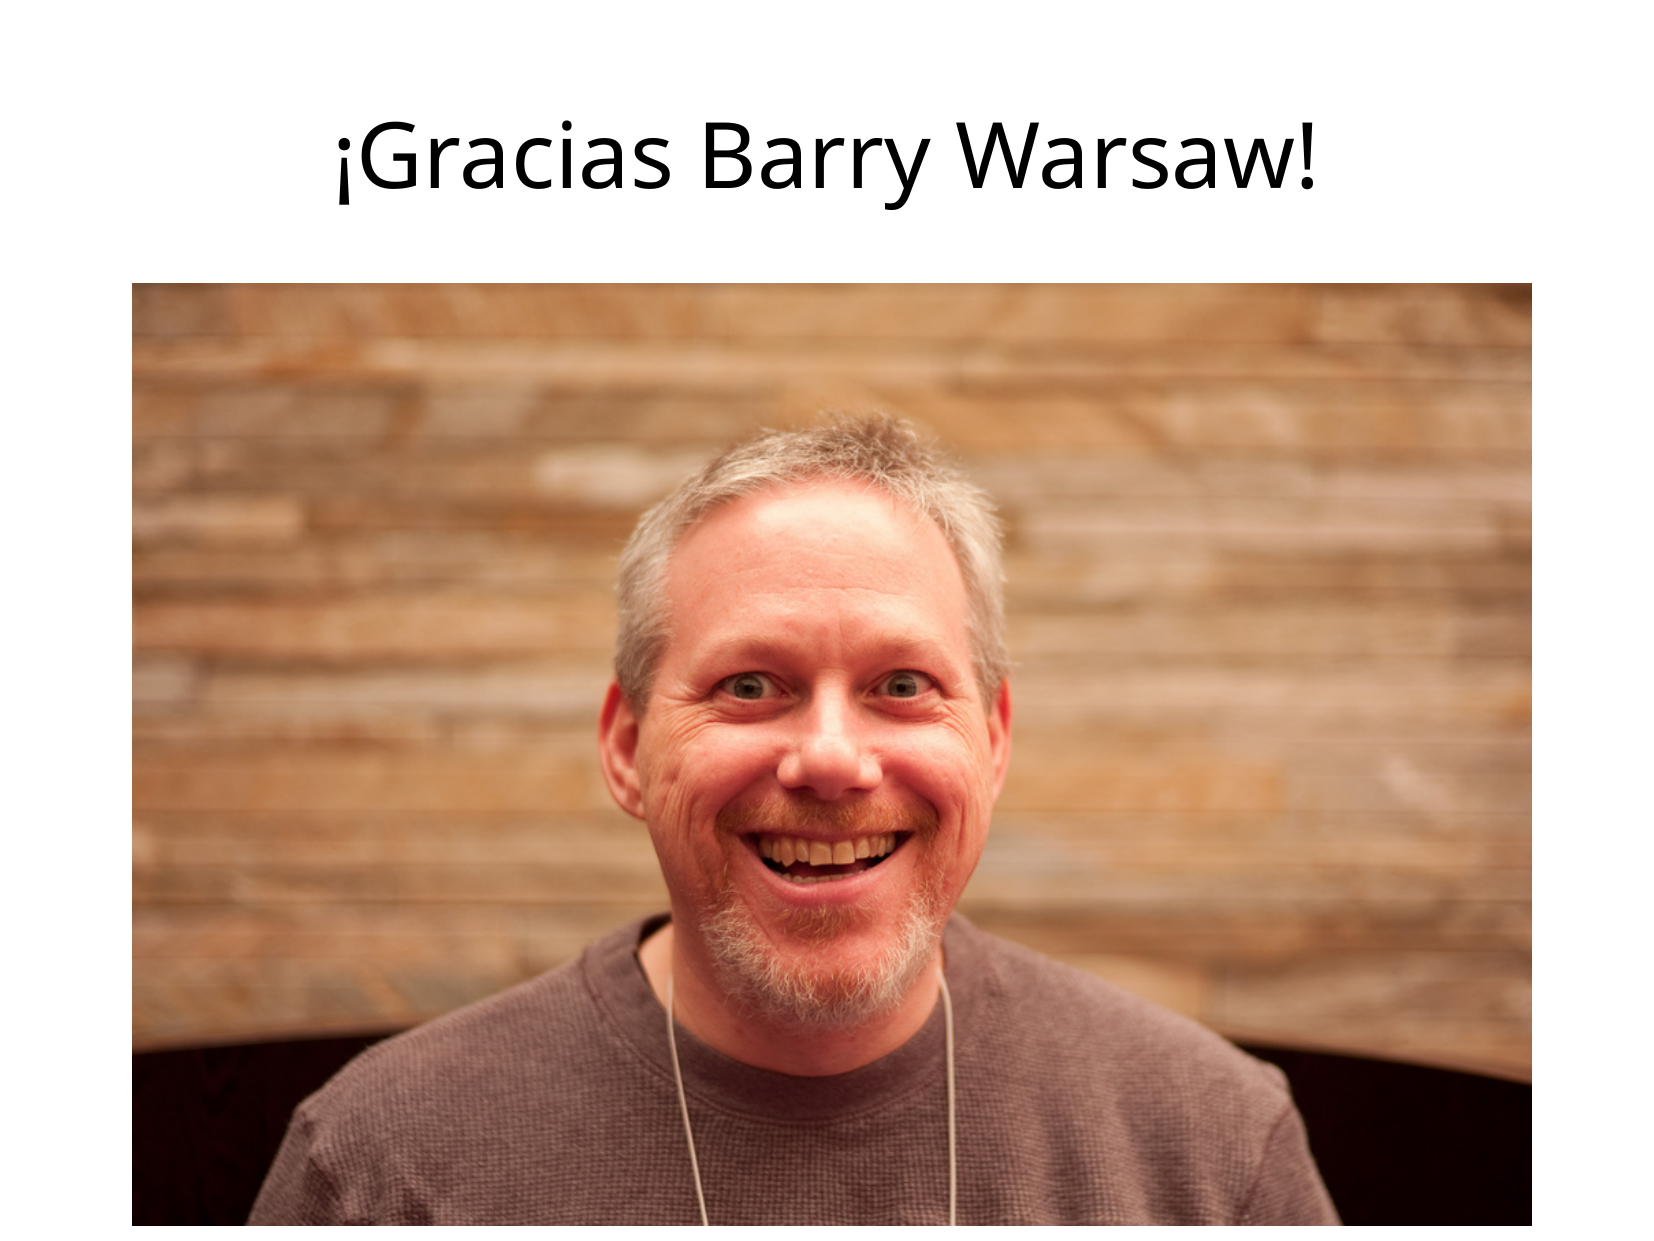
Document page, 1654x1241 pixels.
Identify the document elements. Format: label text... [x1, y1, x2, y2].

title ¡Gracias Barry Warsaw! [82, 49, 1571, 257]
picture [132, 283, 1532, 1226]
